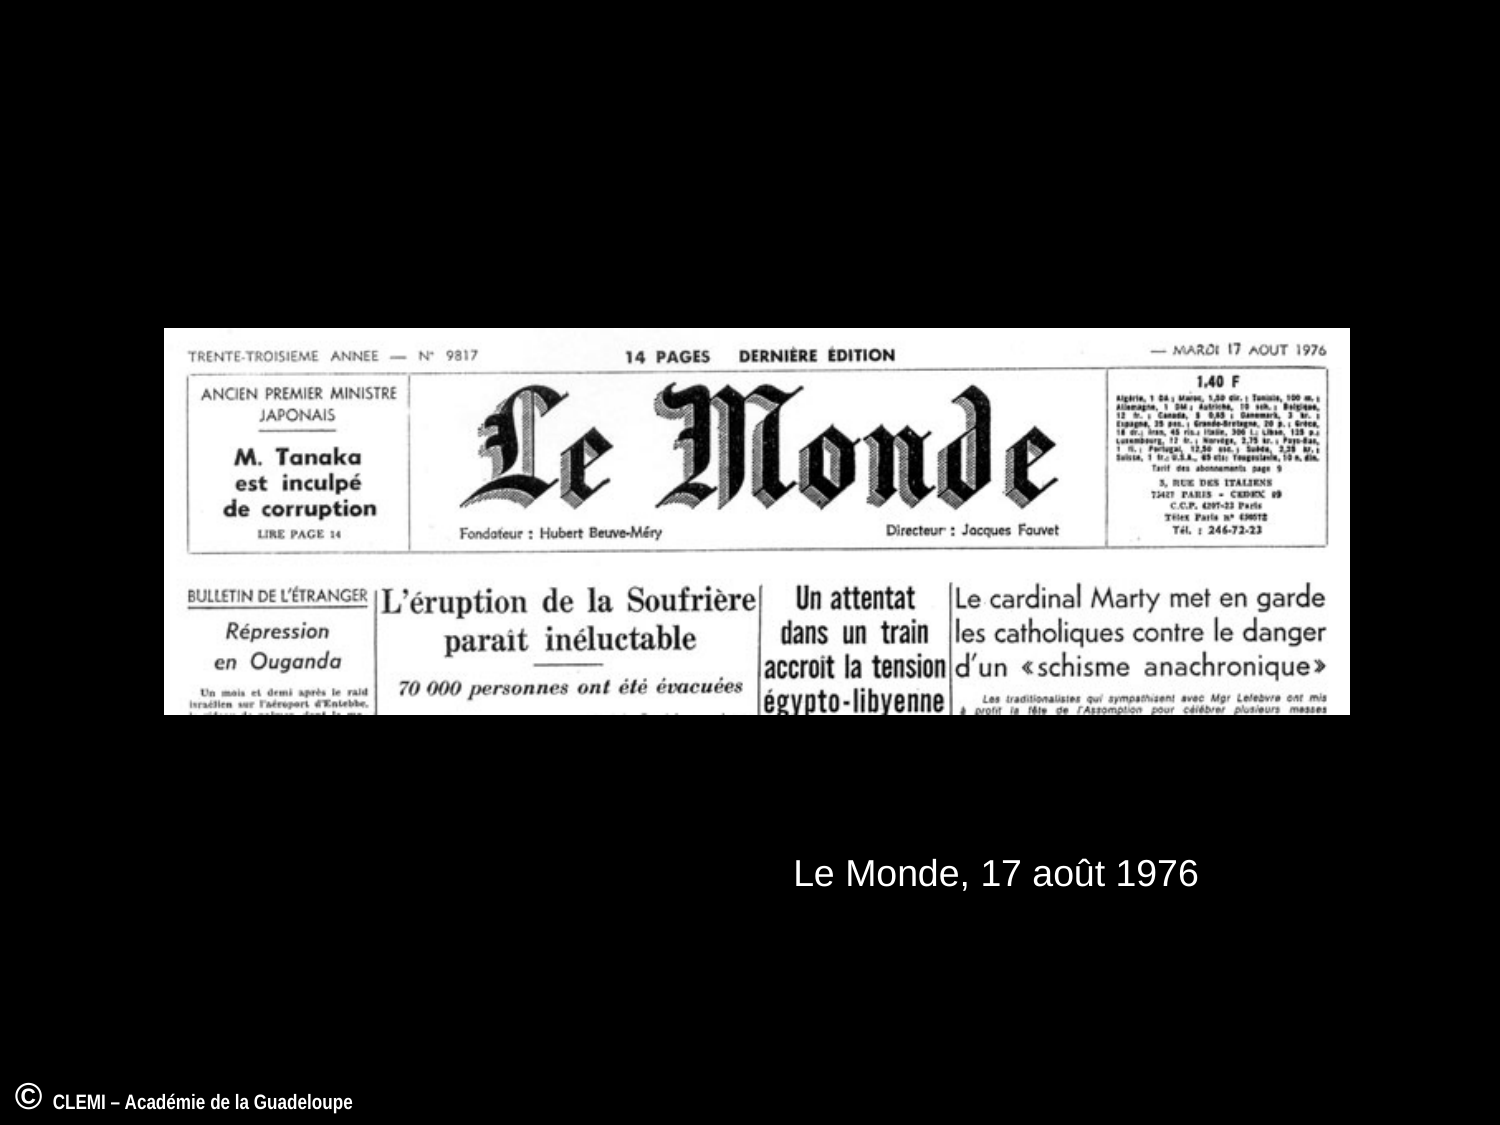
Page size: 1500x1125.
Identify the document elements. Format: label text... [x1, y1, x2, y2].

title Le Monde, 17 août 1976 [574, 843, 1418, 903]
text_box © CLEMI – Académie de la Guadeloupe [0, 1067, 575, 1125]
picture [164, 328, 1350, 715]
